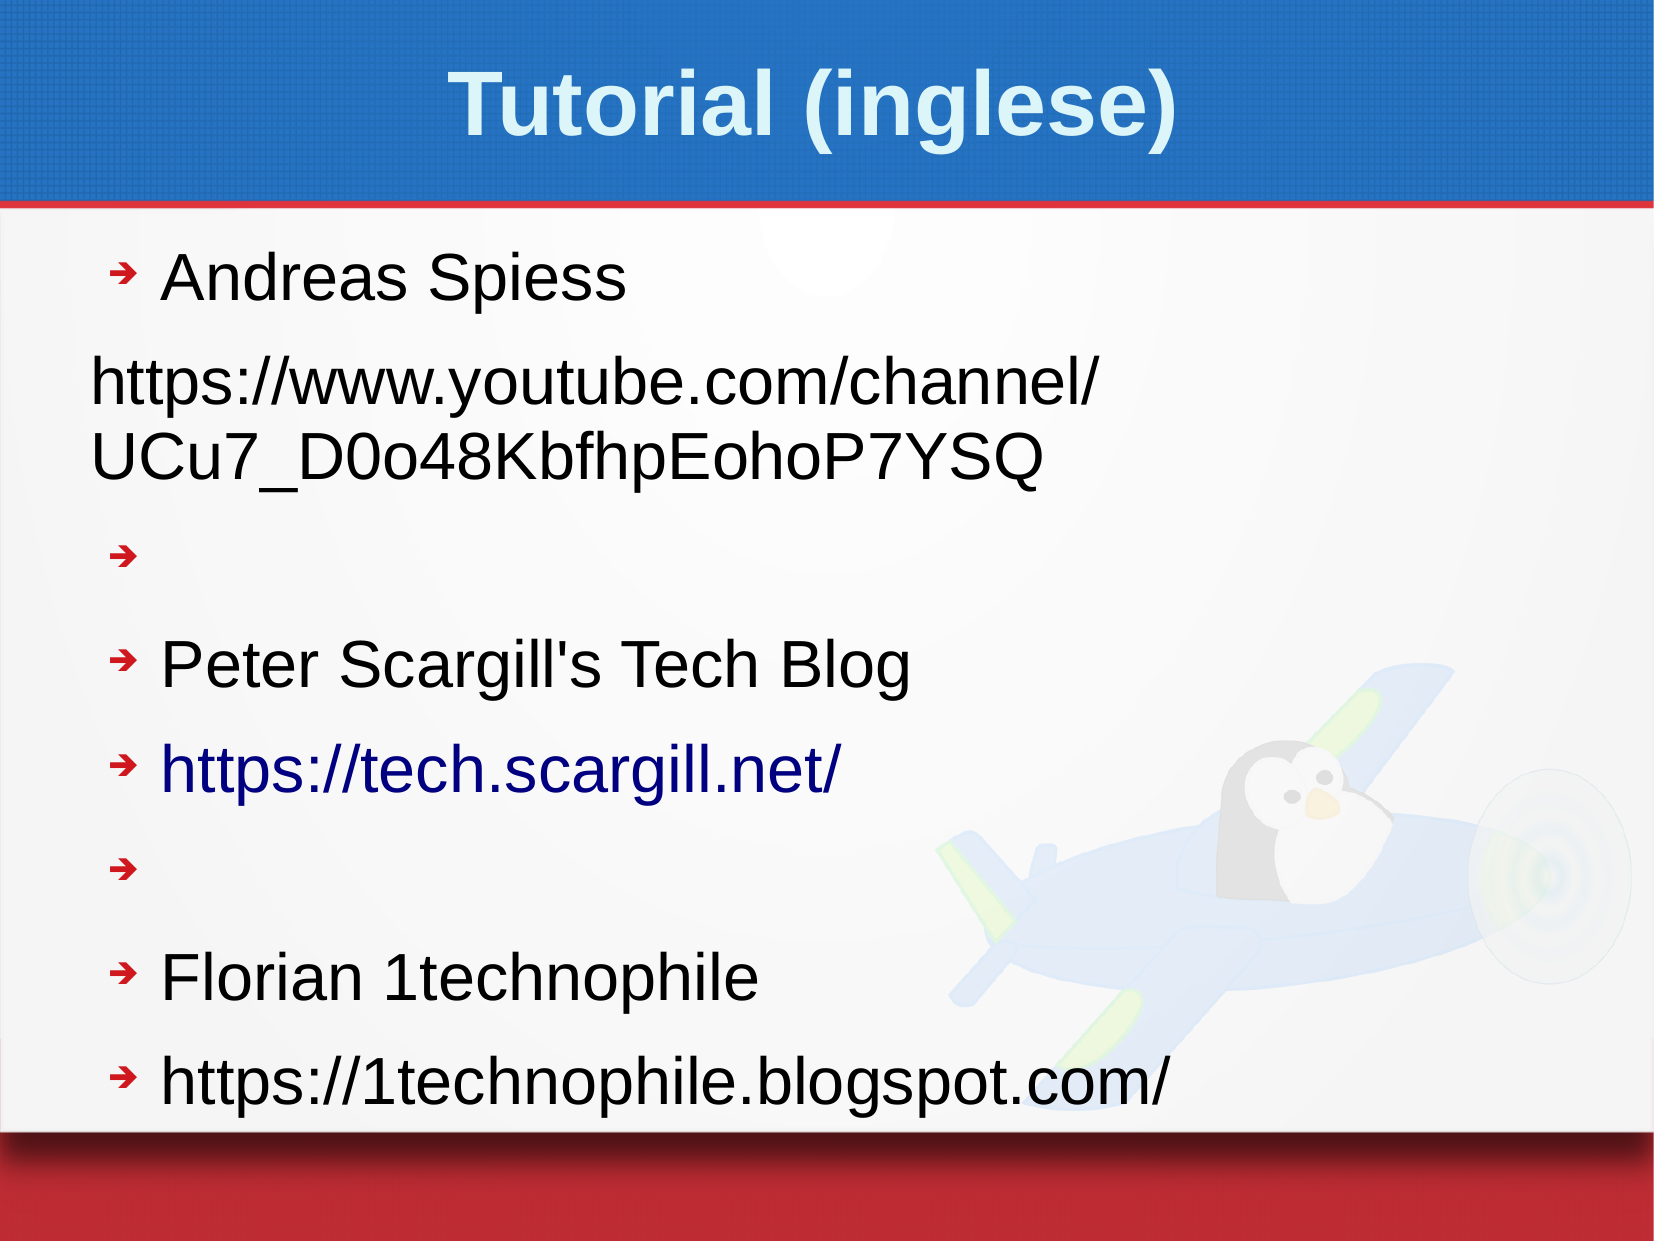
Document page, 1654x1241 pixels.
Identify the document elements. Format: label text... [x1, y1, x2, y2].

picture [0, 0, 1654, 1241]
list Andreas Spiess https://www.youtube.com/channel/UCu7_D0o48KbfhpEohoP7YSQ Peter Scargill's Tech Blog https://tech.scargill.net/ Florian 1technophile https://1technophile.blogspot.com/ [90, 240, 1579, 1066]
title Tutorial (inglese) [82, 20, 1571, 186]
